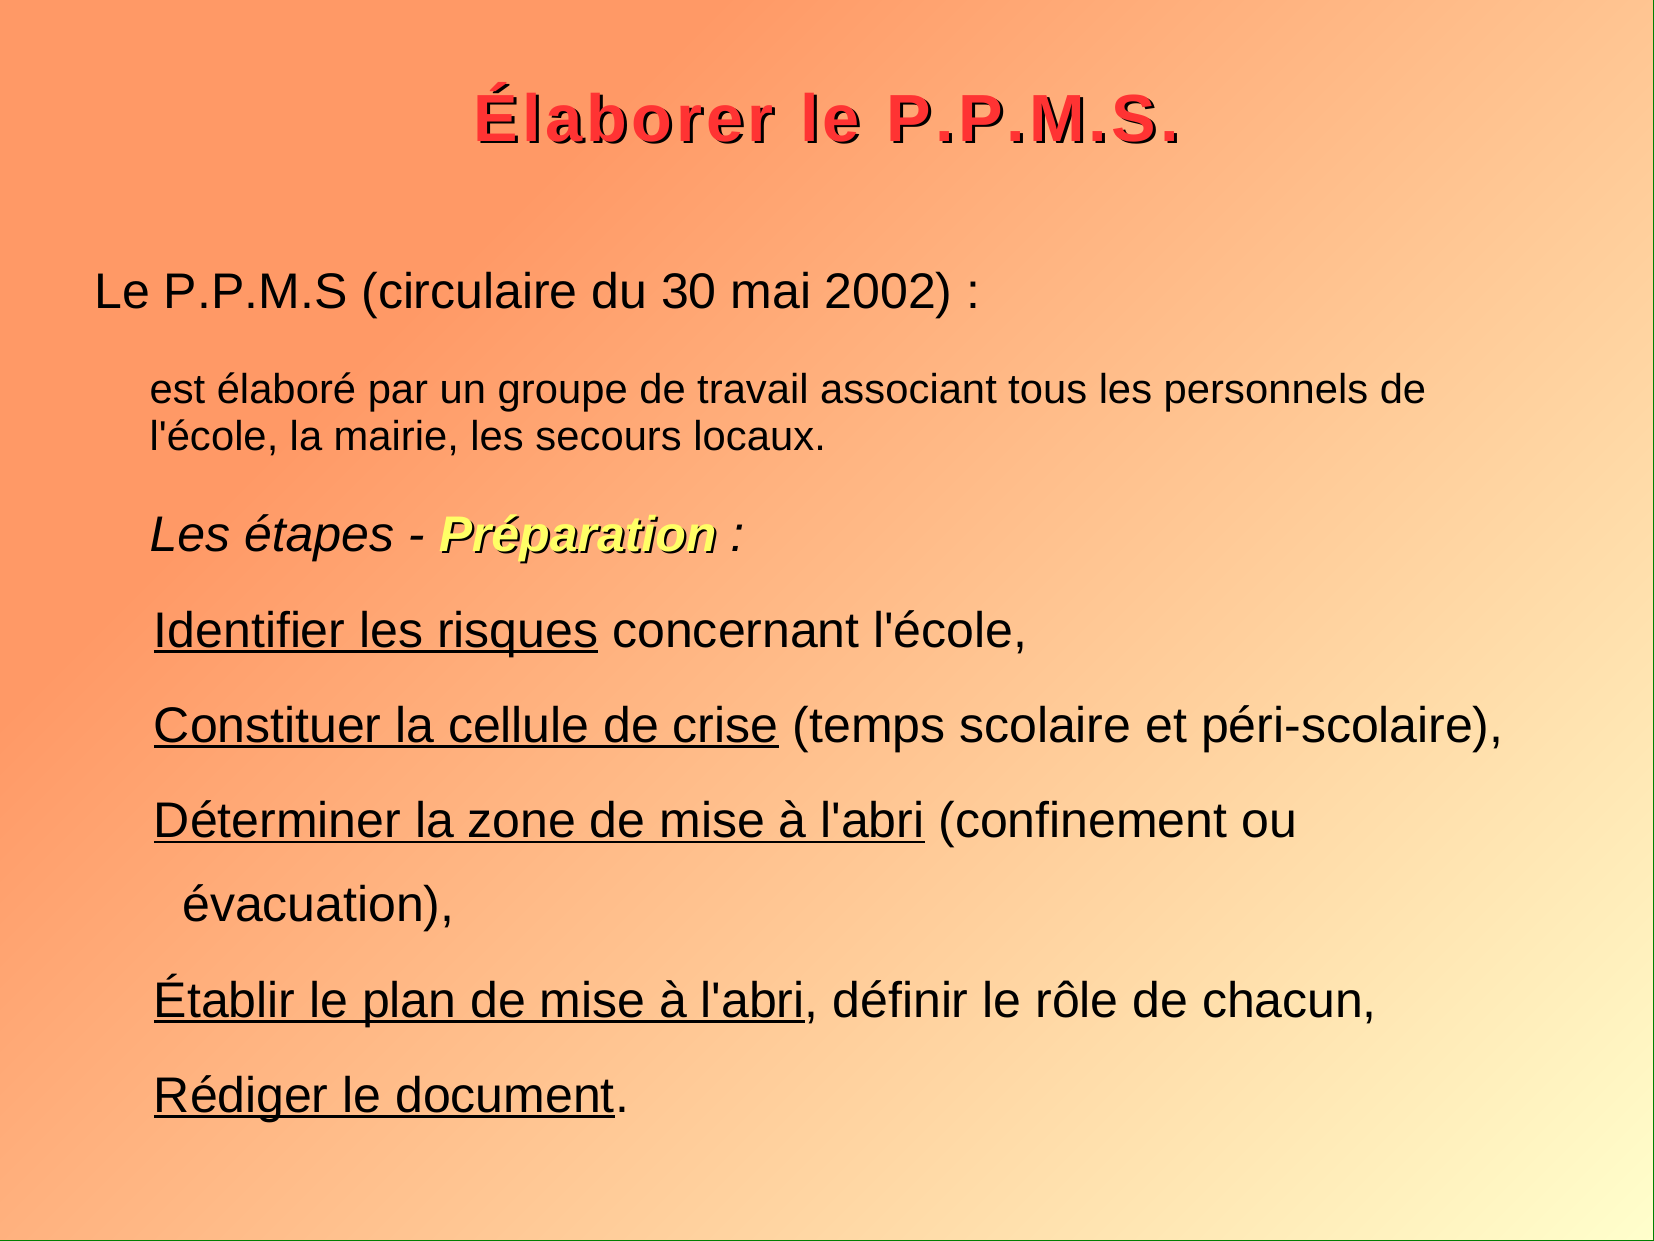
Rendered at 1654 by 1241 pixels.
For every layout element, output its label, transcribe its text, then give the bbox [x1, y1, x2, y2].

text_box Le P.P.M.S (circulaire du 30 mai 2002) : est élaboré par un groupe de travail associant tous les personnels de l'école, la mairie, les secours locaux. Les étapes - Préparation : Identifier les risques concernant l'école, Constituer la cellule de crise (temps scolaire et péri-scolaire), Déterminer la zone de mise à l'abri (confinement ou évacuation), Établir le plan de mise à l'abri, définir le rôle de chacun, Rédiger le document. [88, 214, 1536, 1241]
text_box [0, 0, 1654, 1241]
title Élaborer le P.P.M.S. [120, 29, 1533, 207]
